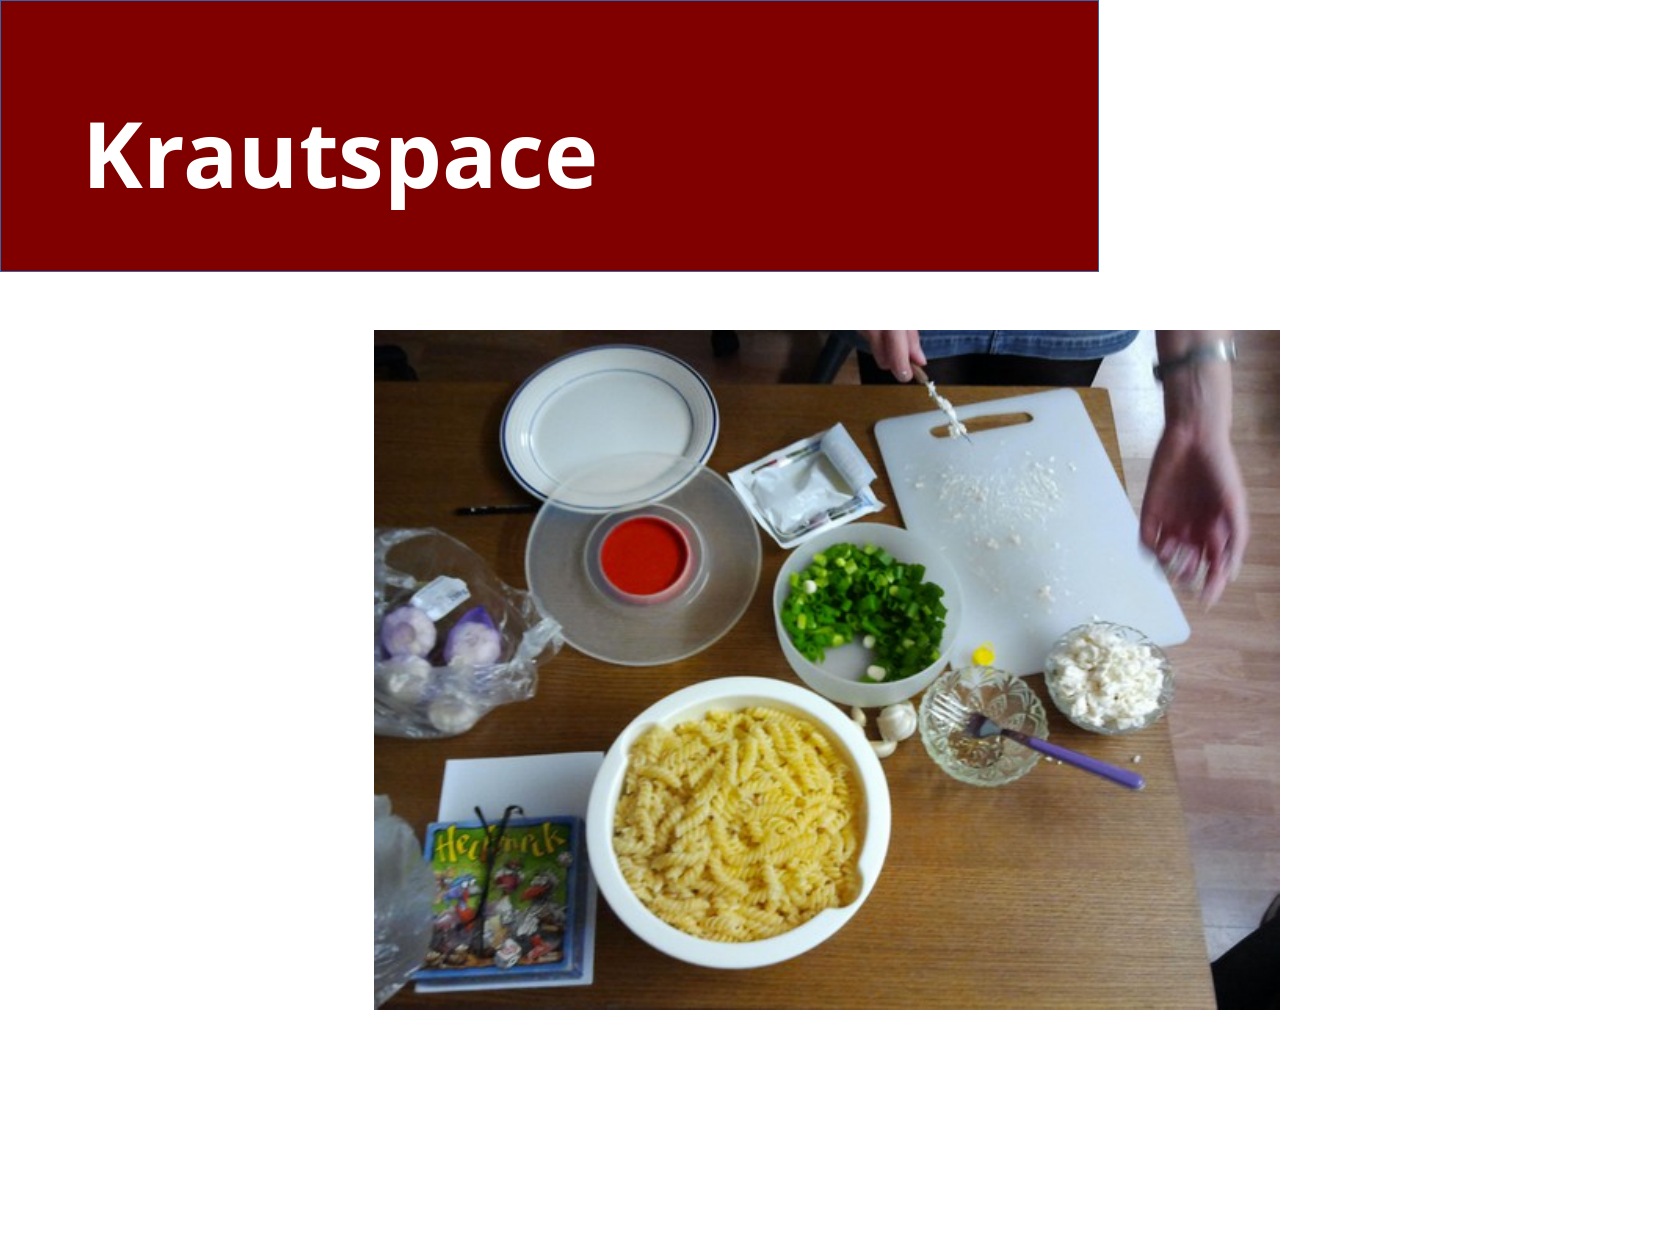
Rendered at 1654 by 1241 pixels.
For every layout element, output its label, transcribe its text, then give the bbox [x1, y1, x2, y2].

title Krautspace [82, 49, 1028, 257]
picture [374, 330, 1280, 1010]
